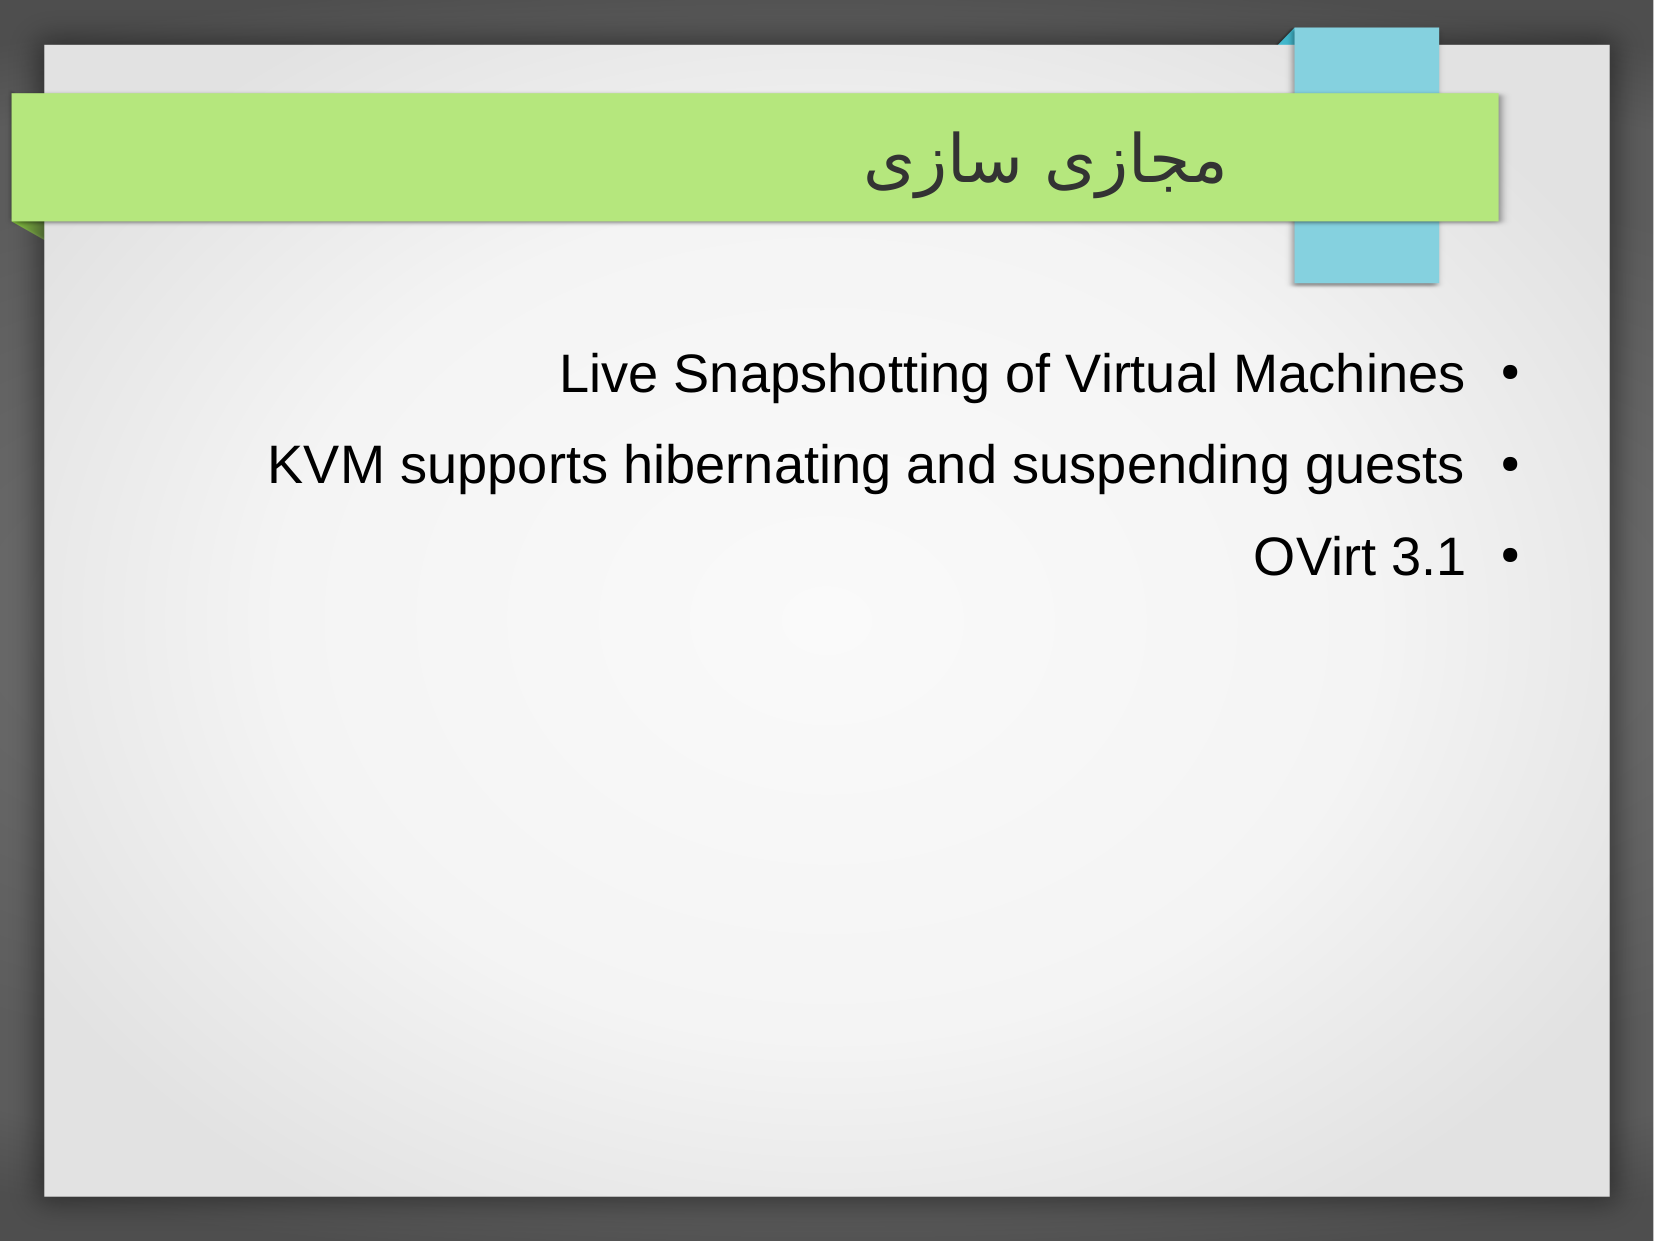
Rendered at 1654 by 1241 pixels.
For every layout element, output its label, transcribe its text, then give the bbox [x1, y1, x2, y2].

title مجازی سازی [70, 106, 1229, 213]
picture [0, 0, 1654, 1241]
list Live Snapshotting of Virtual Machines KVM supports hibernating and suspending guests OVirt 3.1 [82, 343, 1538, 1063]
